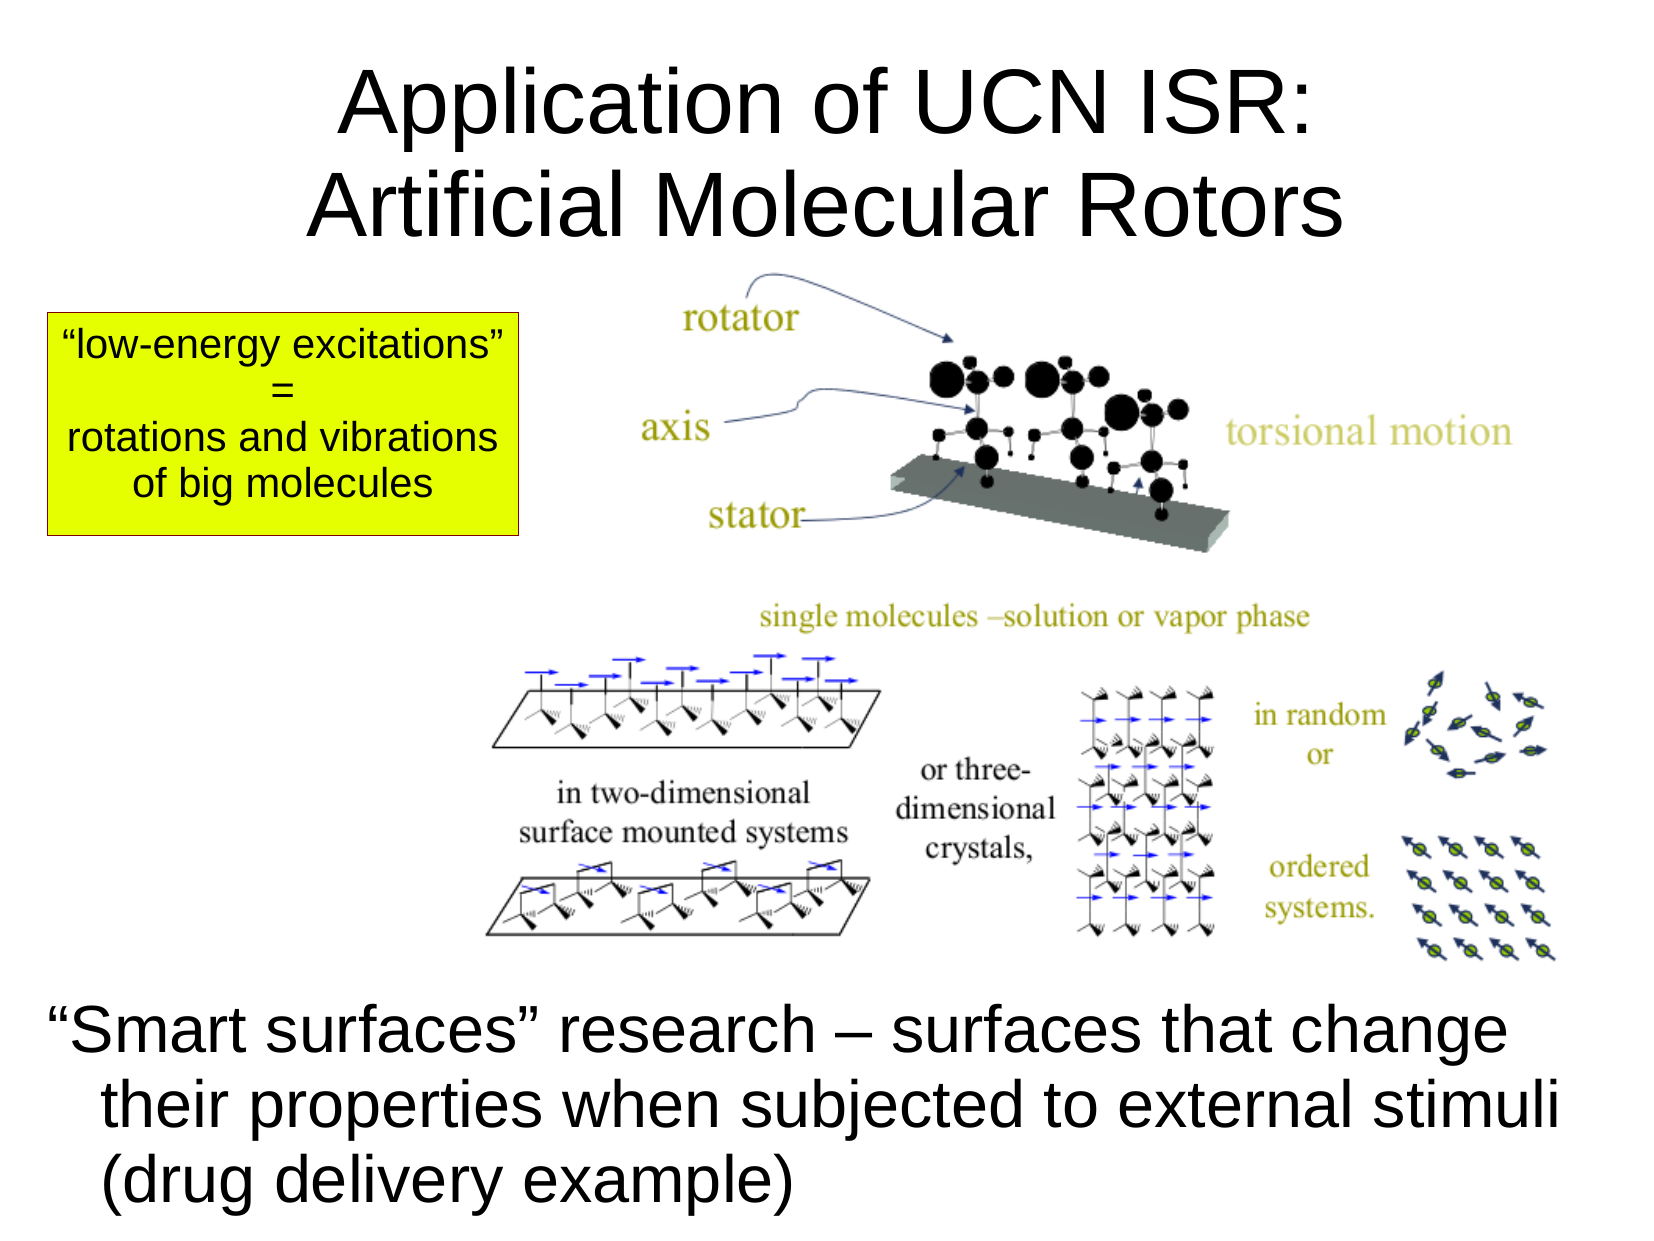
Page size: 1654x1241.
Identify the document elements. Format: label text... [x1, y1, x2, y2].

text_box “low-energy excitations” = rotations and vibrations of big molecules [47, 312, 517, 536]
list “Smart surfaces” research – surfaces that change their properties when subjected to external stimuli (drug delivery example) [29, 992, 1625, 1241]
picture [472, 265, 1571, 977]
title Application of UCN ISR: Artificial Molecular Rotors [82, 39, 1571, 267]
